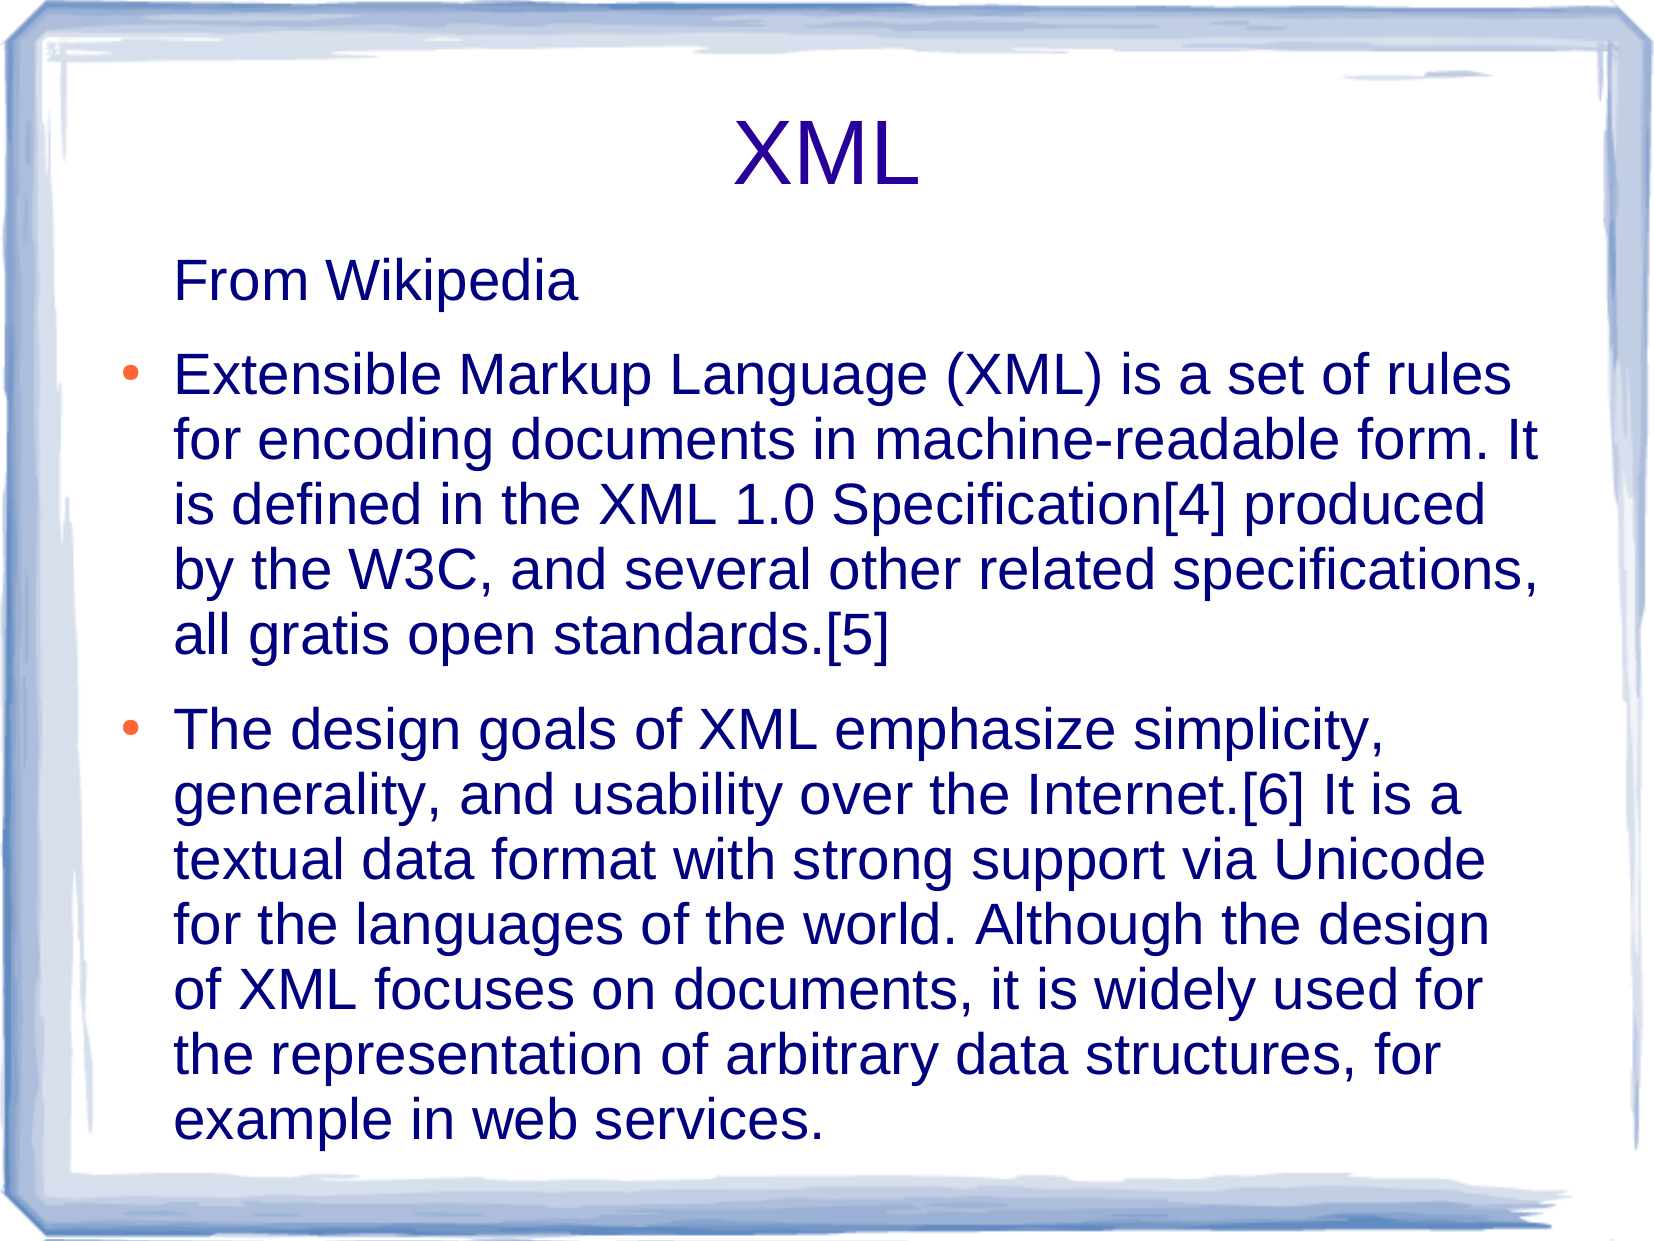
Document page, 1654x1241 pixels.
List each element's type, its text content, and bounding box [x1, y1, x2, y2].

picture [0, 0, 1654, 1241]
list From Wikipedia Extensible Markup Language (XML) is a set of rules for encoding documents in machine-readable form. It is defined in the XML 1.0 Specification[4] produced by the W3C, and several other related specifications, all gratis open standards.[5] The design goals of XML emphasize simplicity, generality, and usability over the Internet.[6] It is a textual data format with strong support via Unicode for the languages of the world. Although the design of XML focuses on documents, it is widely used for the representation of arbitrary data structures, for example in web services. [102, 247, 1556, 1149]
title XML [82, 56, 1571, 250]
